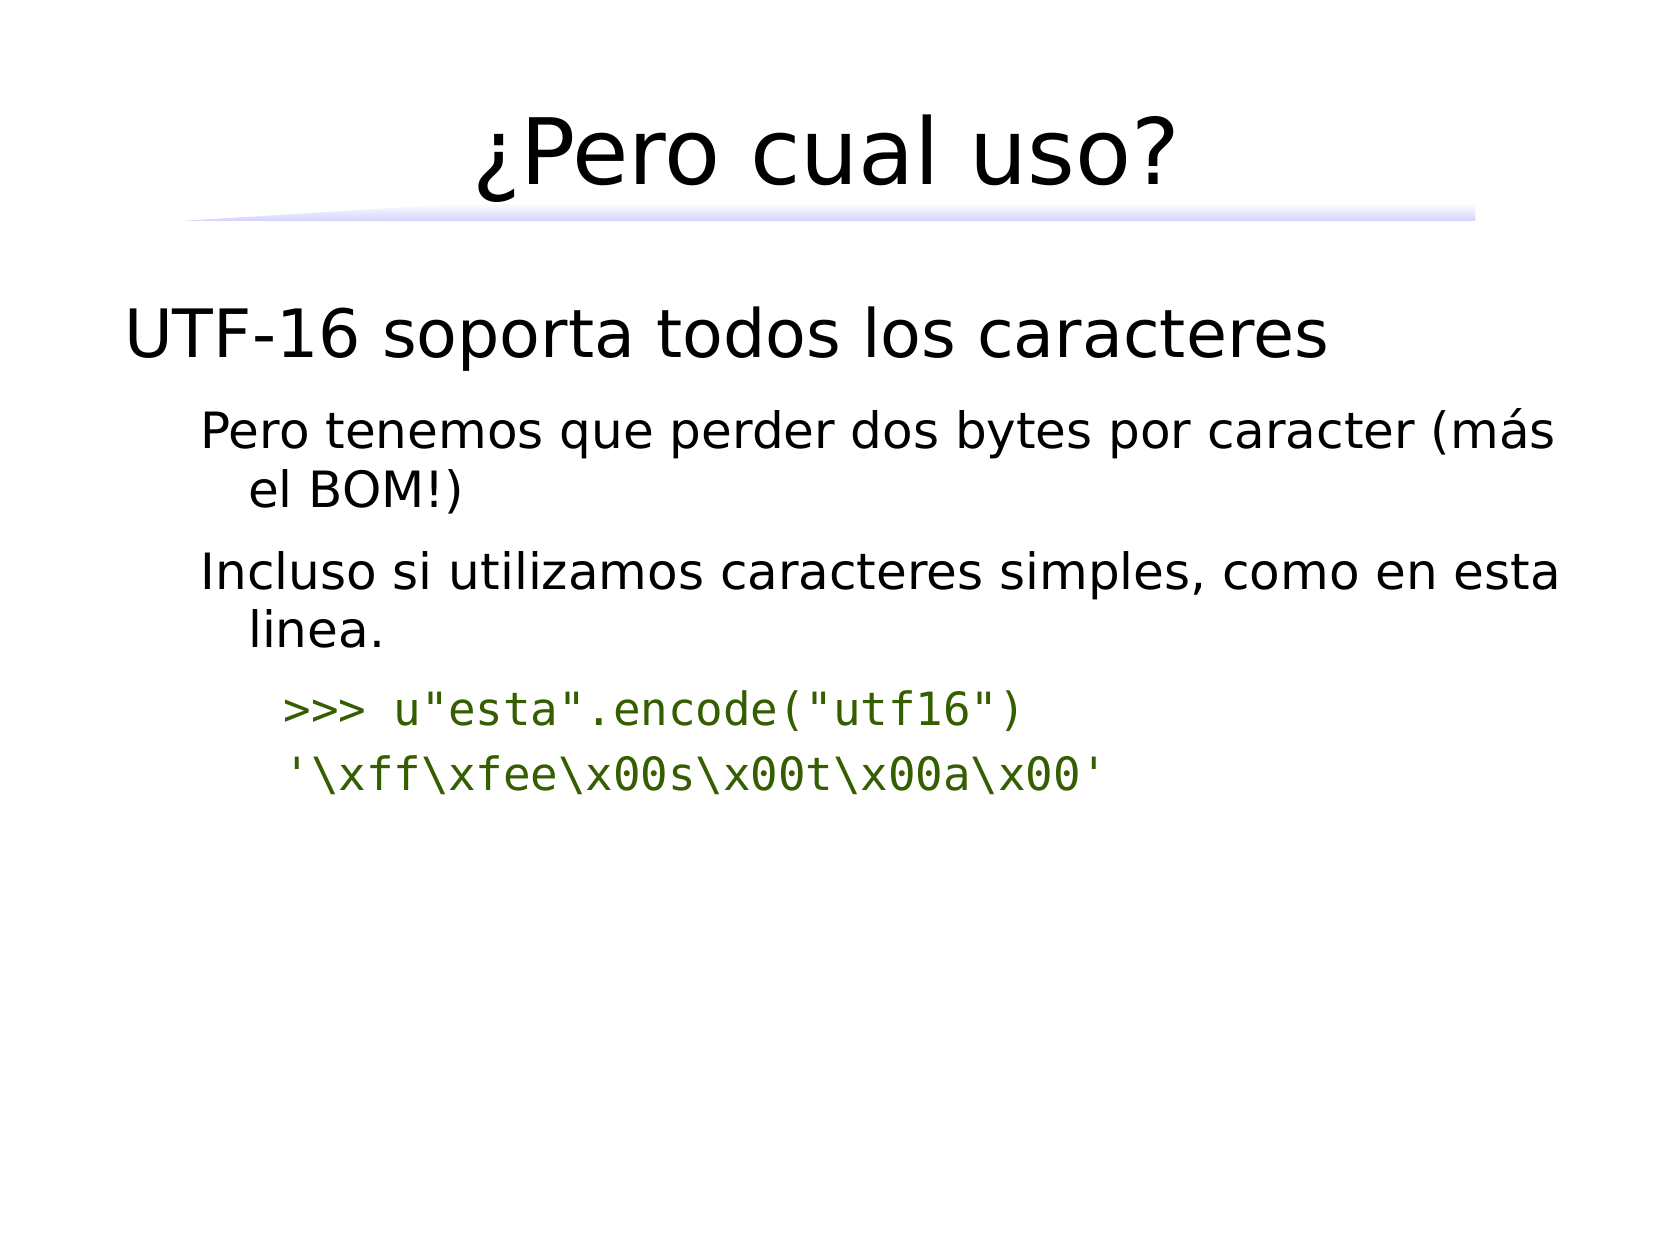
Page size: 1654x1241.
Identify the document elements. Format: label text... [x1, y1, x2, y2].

list UTF-16 soporta todos los caracteres Pero tenemos que perder dos bytes por caracter (más el BOM!) Incluso si utilizamos caracteres simples, como en esta linea. >>> u"esta".encode("utf16") '\xff\xfee\x00s\x00t\x00a\x00' [106, 295, 1595, 1099]
title ¿Pero cual uso? [82, 56, 1571, 250]
